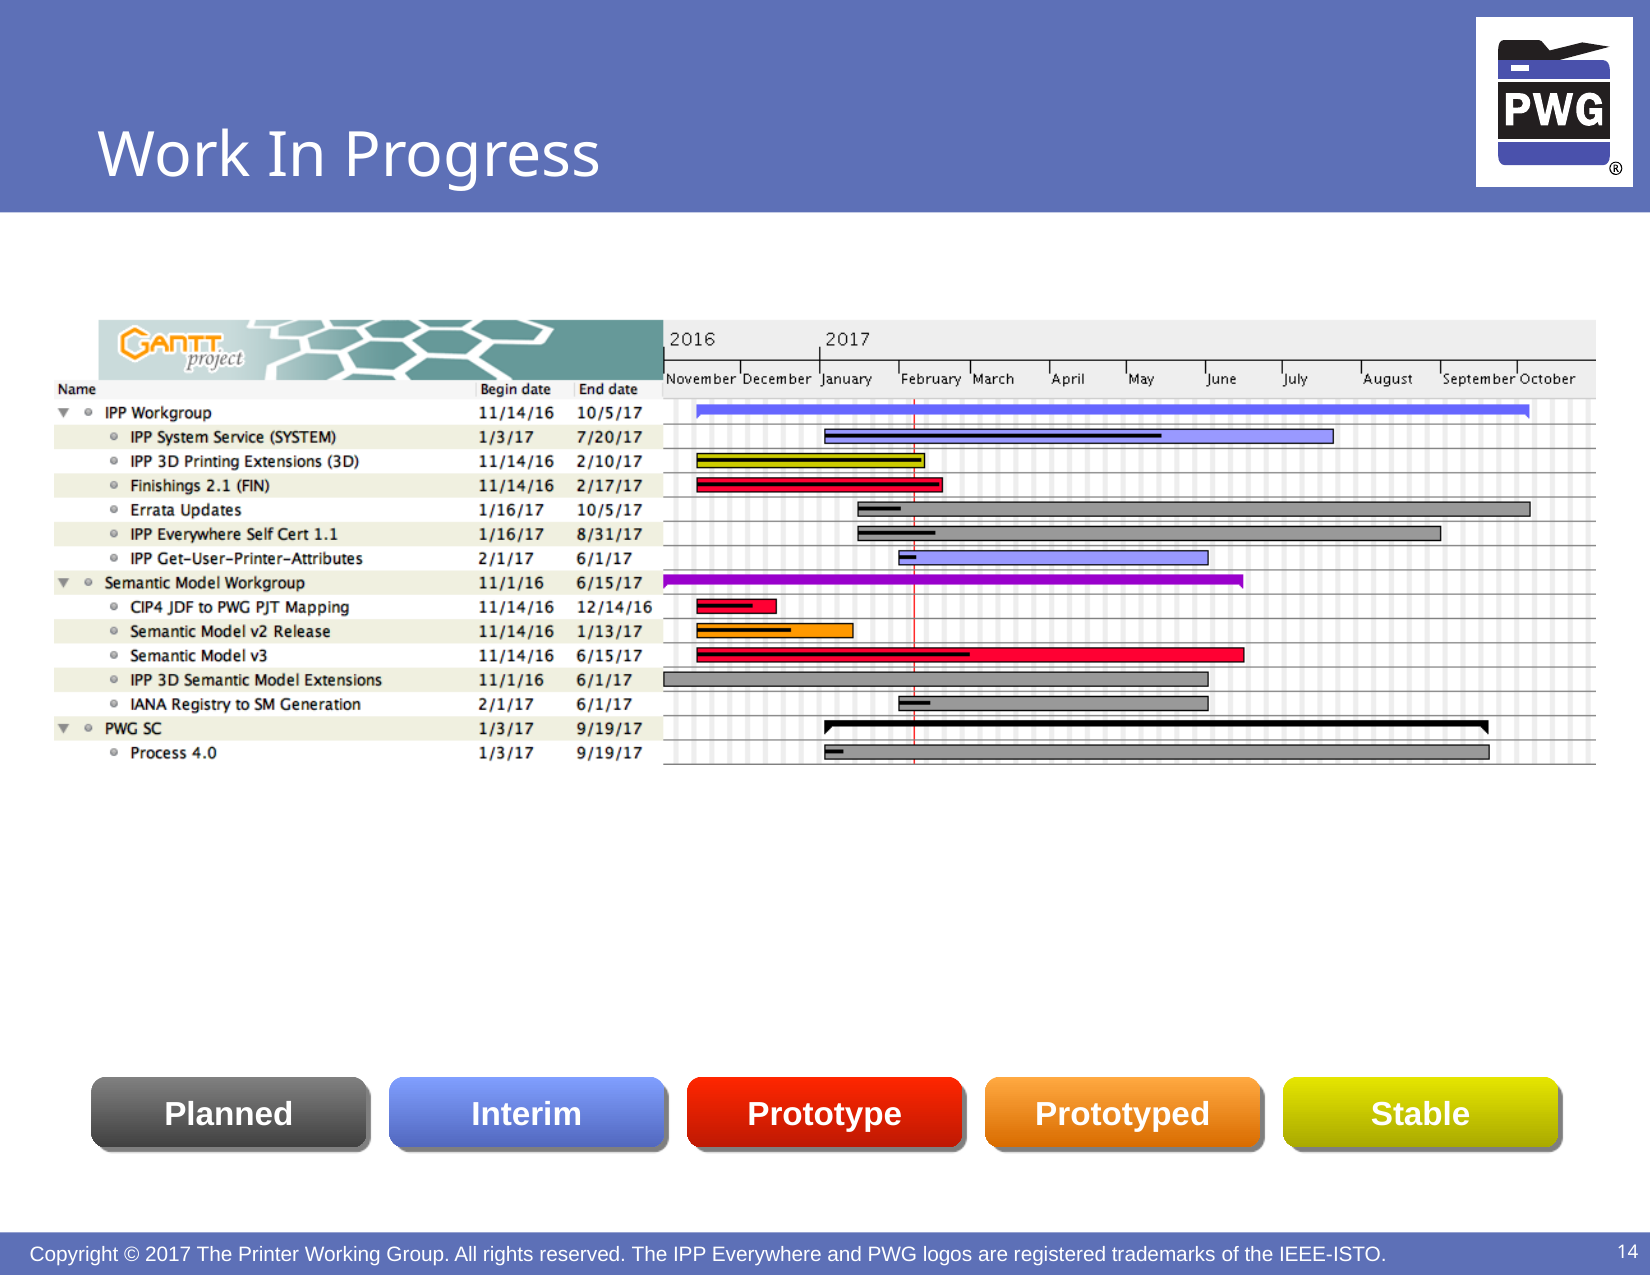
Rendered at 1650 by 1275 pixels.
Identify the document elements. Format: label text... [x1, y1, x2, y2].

text_box Prototype [687, 1076, 963, 1148]
text_box Prototyped [985, 1076, 1261, 1148]
title Work In Progress [82, 8, 1451, 198]
text_box Stable [1283, 1076, 1559, 1148]
picture [54, 260, 1596, 766]
text_box Interim [389, 1076, 665, 1148]
text_box Planned [91, 1076, 367, 1148]
